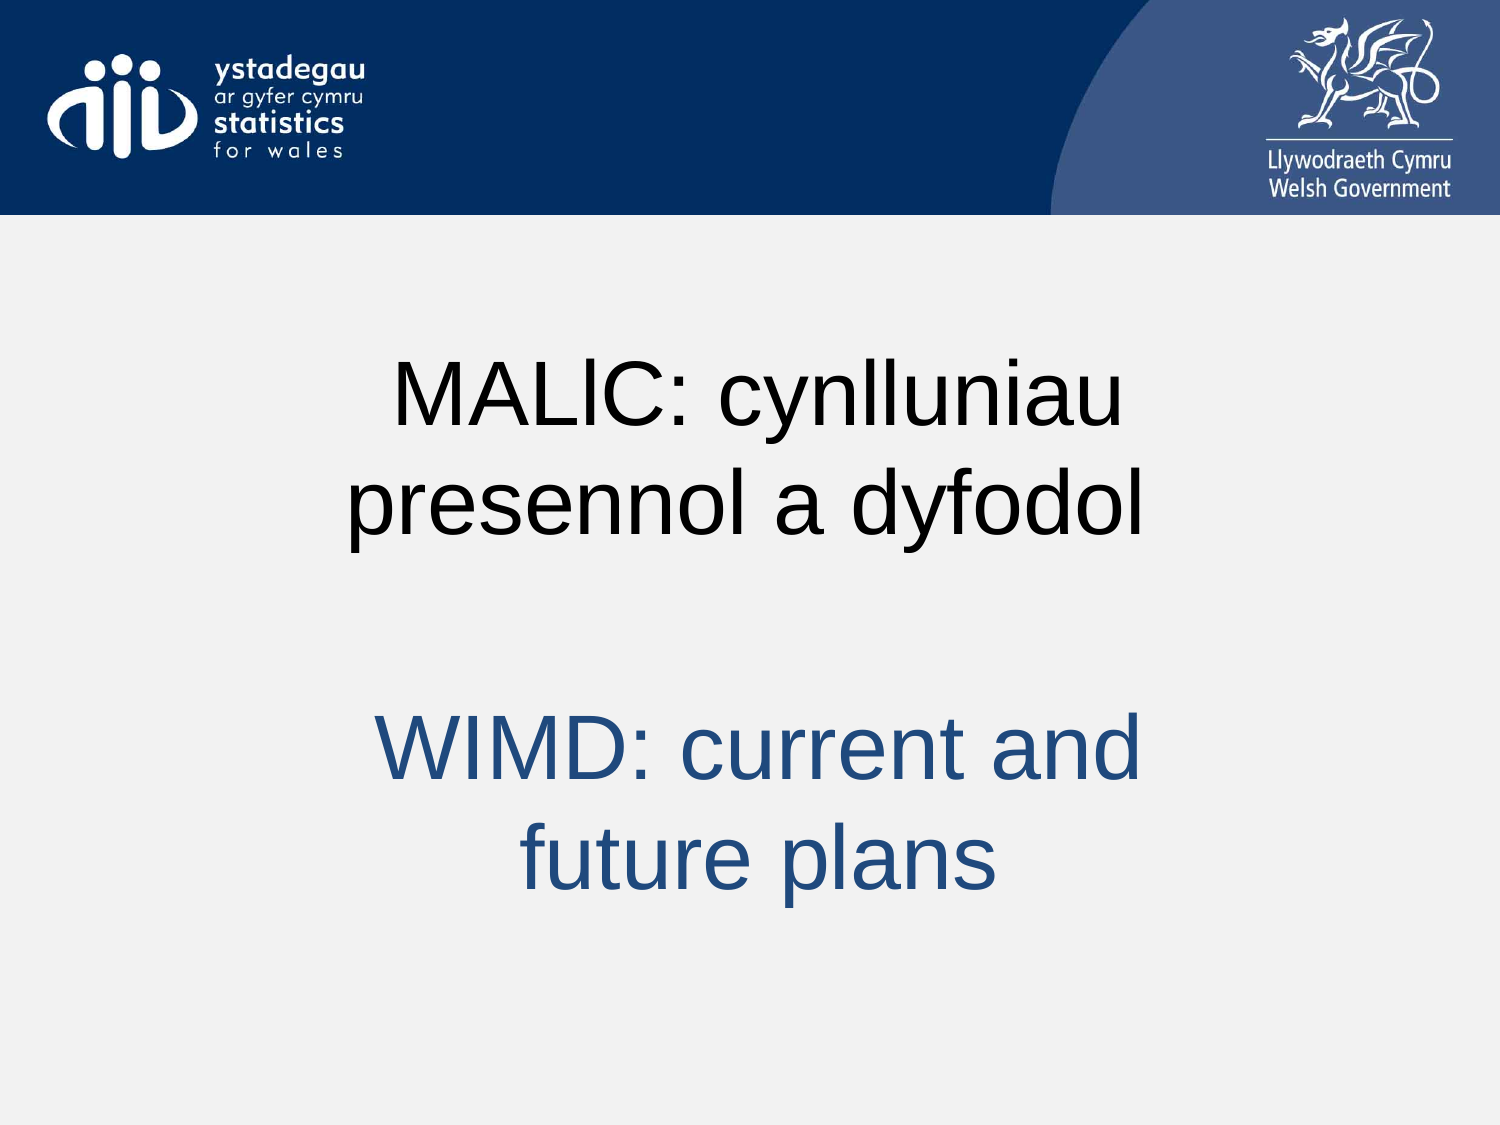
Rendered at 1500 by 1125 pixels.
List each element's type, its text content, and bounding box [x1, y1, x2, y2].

picture [0, 0, 1500, 215]
text_box MALlC: cynlluniau presennol a dyfodol [265, 325, 1253, 564]
text_box WIMD: current and future plans [283, 680, 1235, 918]
